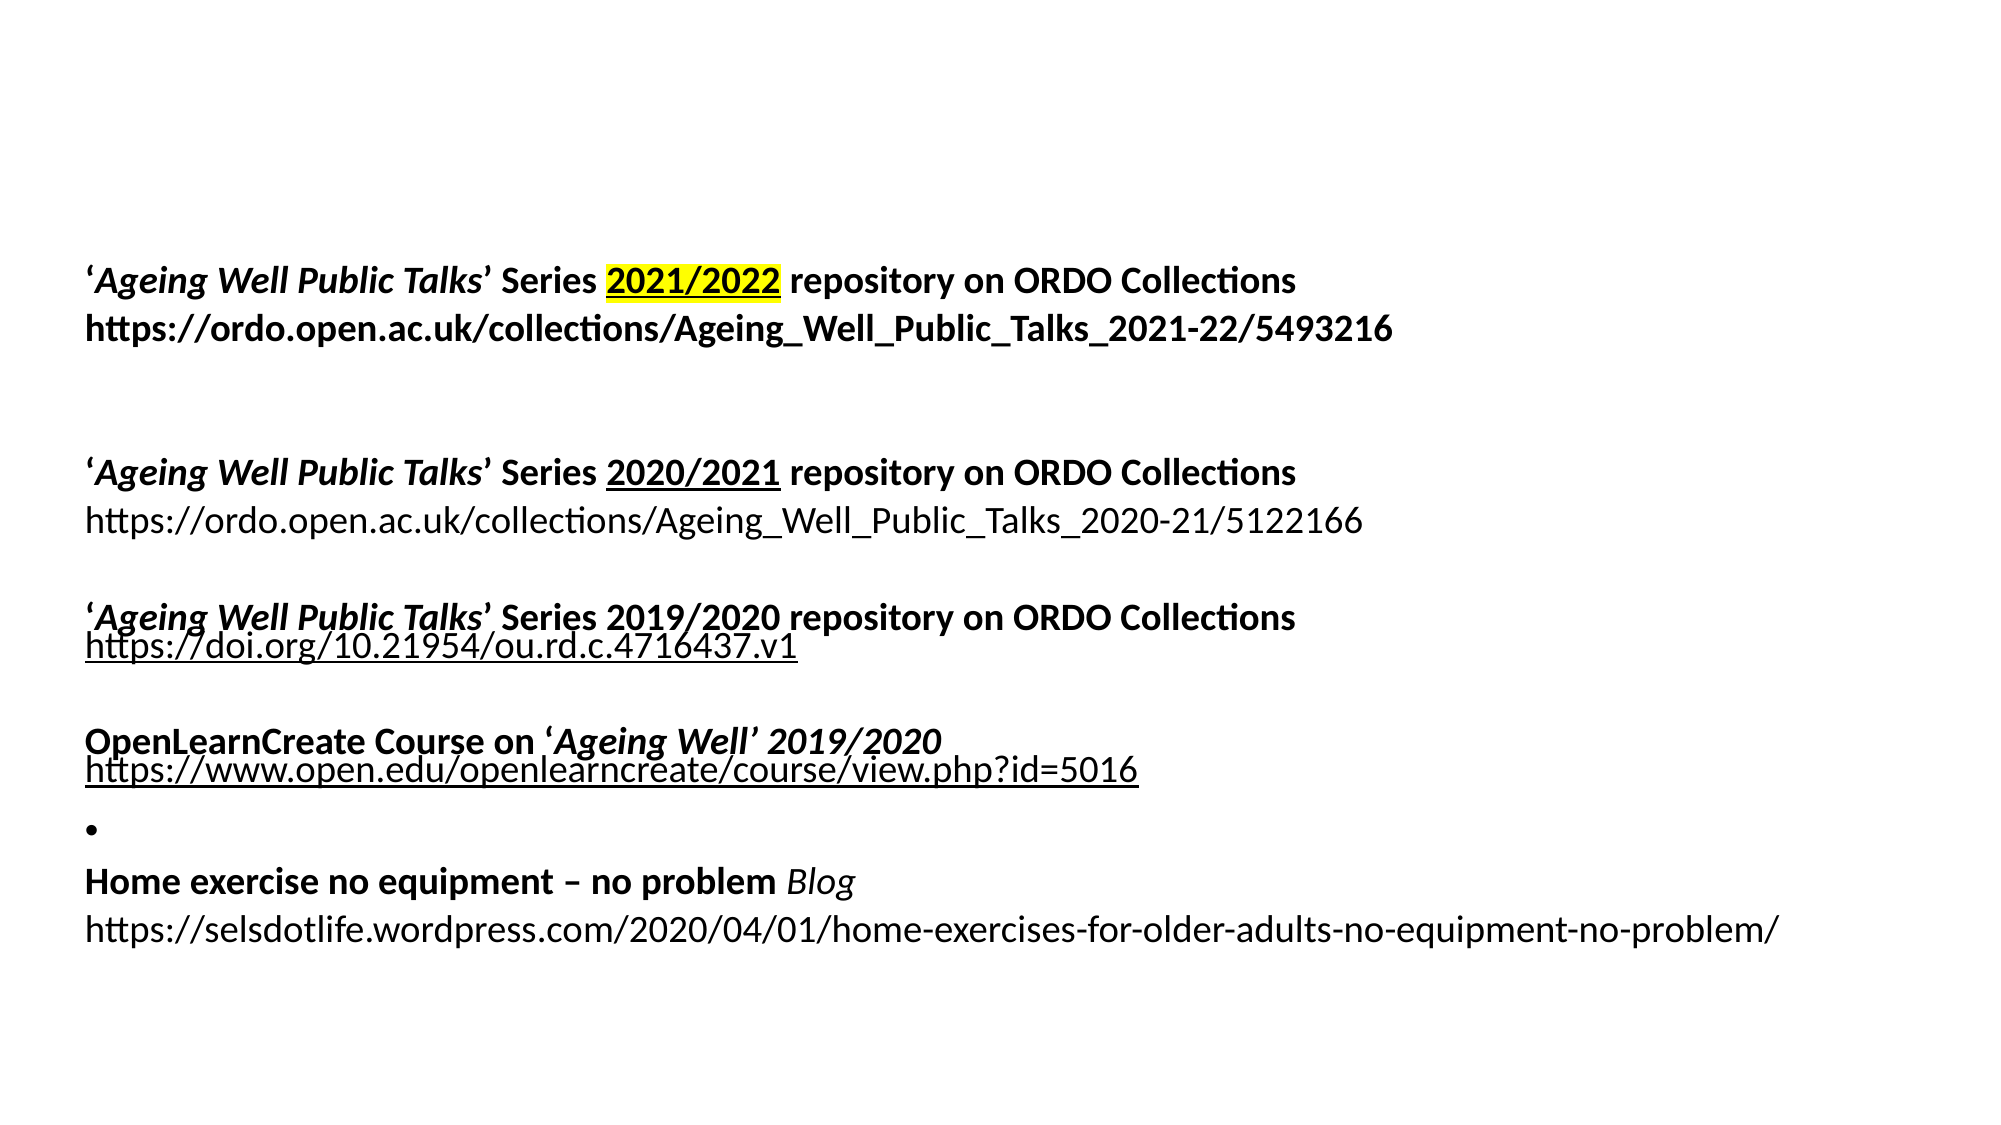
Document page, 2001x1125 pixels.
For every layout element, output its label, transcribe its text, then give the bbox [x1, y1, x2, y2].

list ‘Ageing Well Public Talks’ Series 2021/2022 repository on ORDO Collections https://ordo.open.ac.uk/collections/Ageing_Well_Public_Talks_2021-22/5493216 ‘Ageing Well Public Talks’ Series 2020/2021 repository on ORDO Collections https://ordo.open.ac.uk/collections/Ageing_Well_Public_Talks_2020-21/5122166 ‘Ageing Well Public Talks’ Series 2019/2020 repository on ORDO Collections https://doi.org/10.21954/ou.rd.c.4716437.v1 OpenLearnCreate Course on ‘Ageing Well’ 2019/2020 https://www.open.edu/openlearncreate/course/view.php?id=5016 Home exercise no equipment – no problem Blog https://selsdotlife.wordpress.com/2020/04/01/home-exercises-for-older-adults-no-equipment-no-problem/ [69, 201, 1948, 958]
